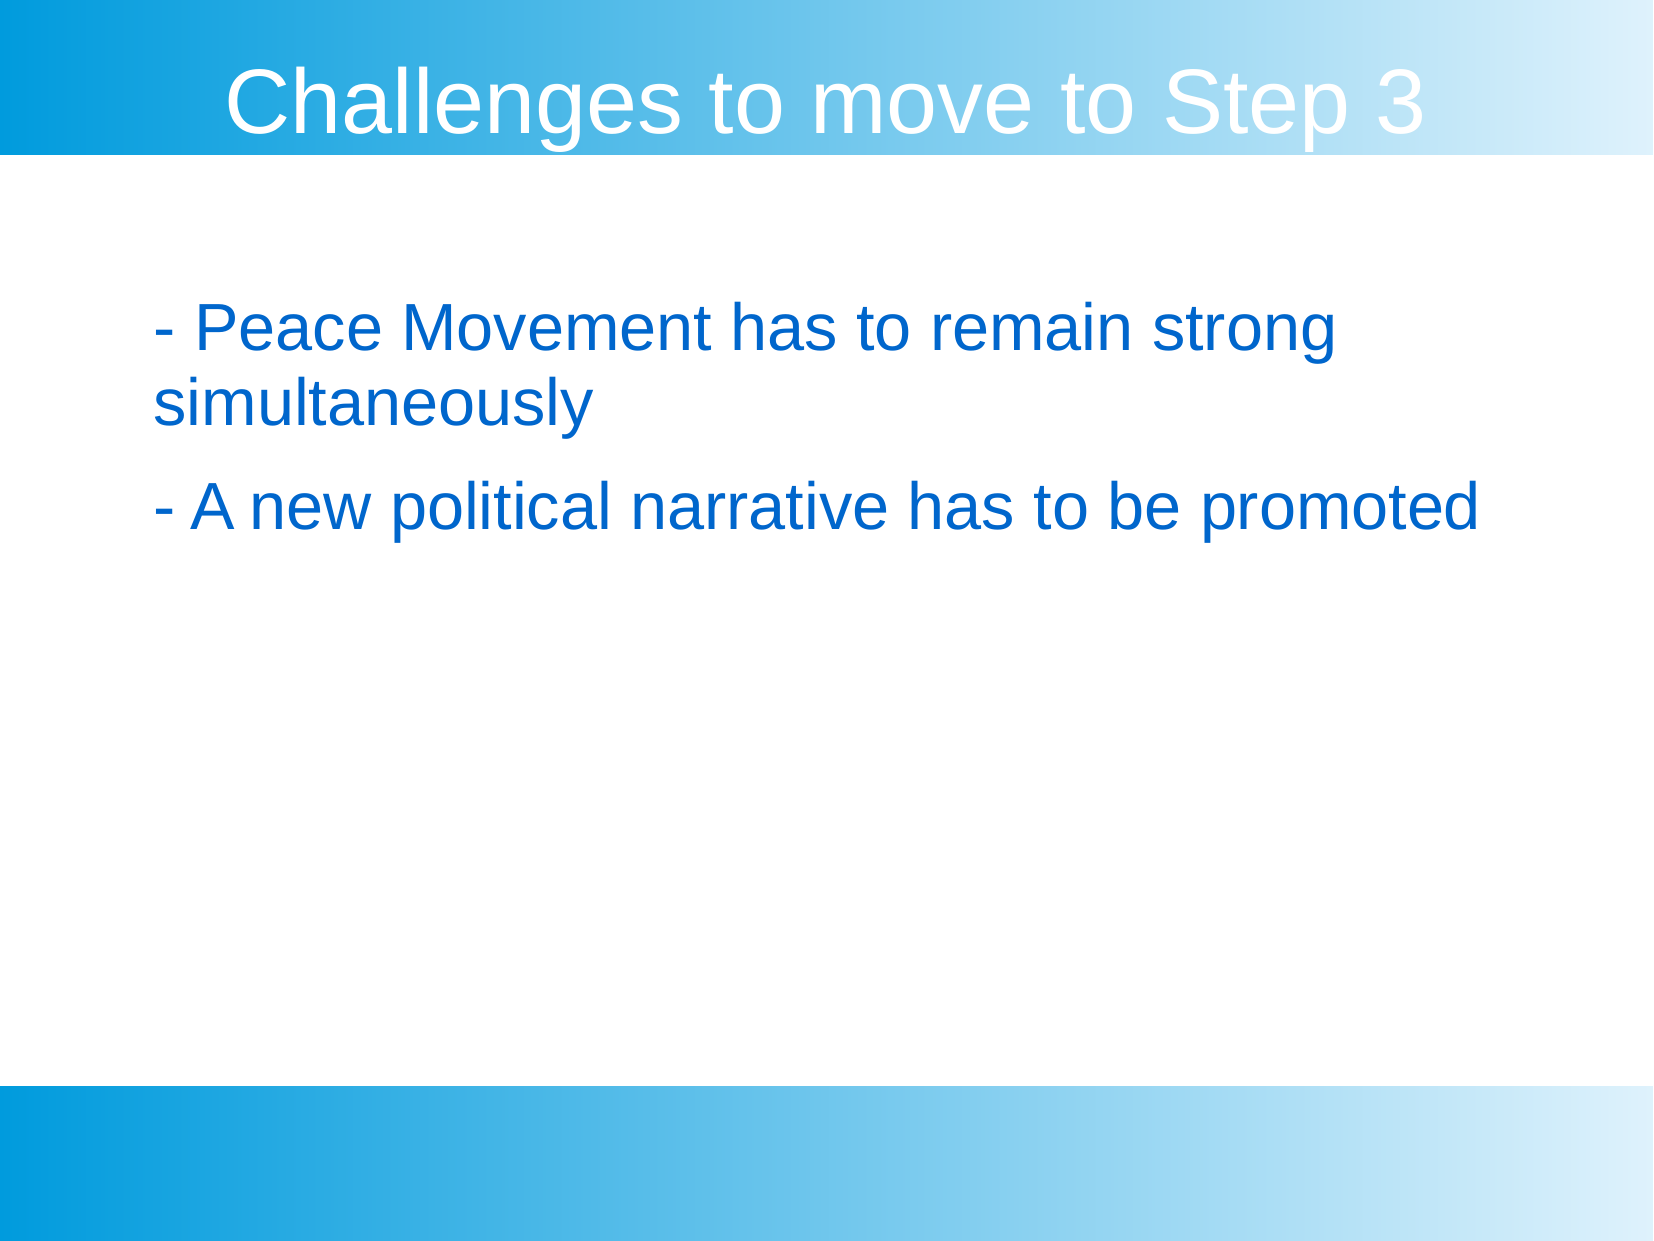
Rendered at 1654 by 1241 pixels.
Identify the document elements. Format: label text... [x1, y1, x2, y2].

list - Peace Movement has to remain strong simultaneously - A new political narrative has to be promoted [82, 290, 1571, 1010]
title Challenges to move to Step 3 [82, 49, 1571, 155]
